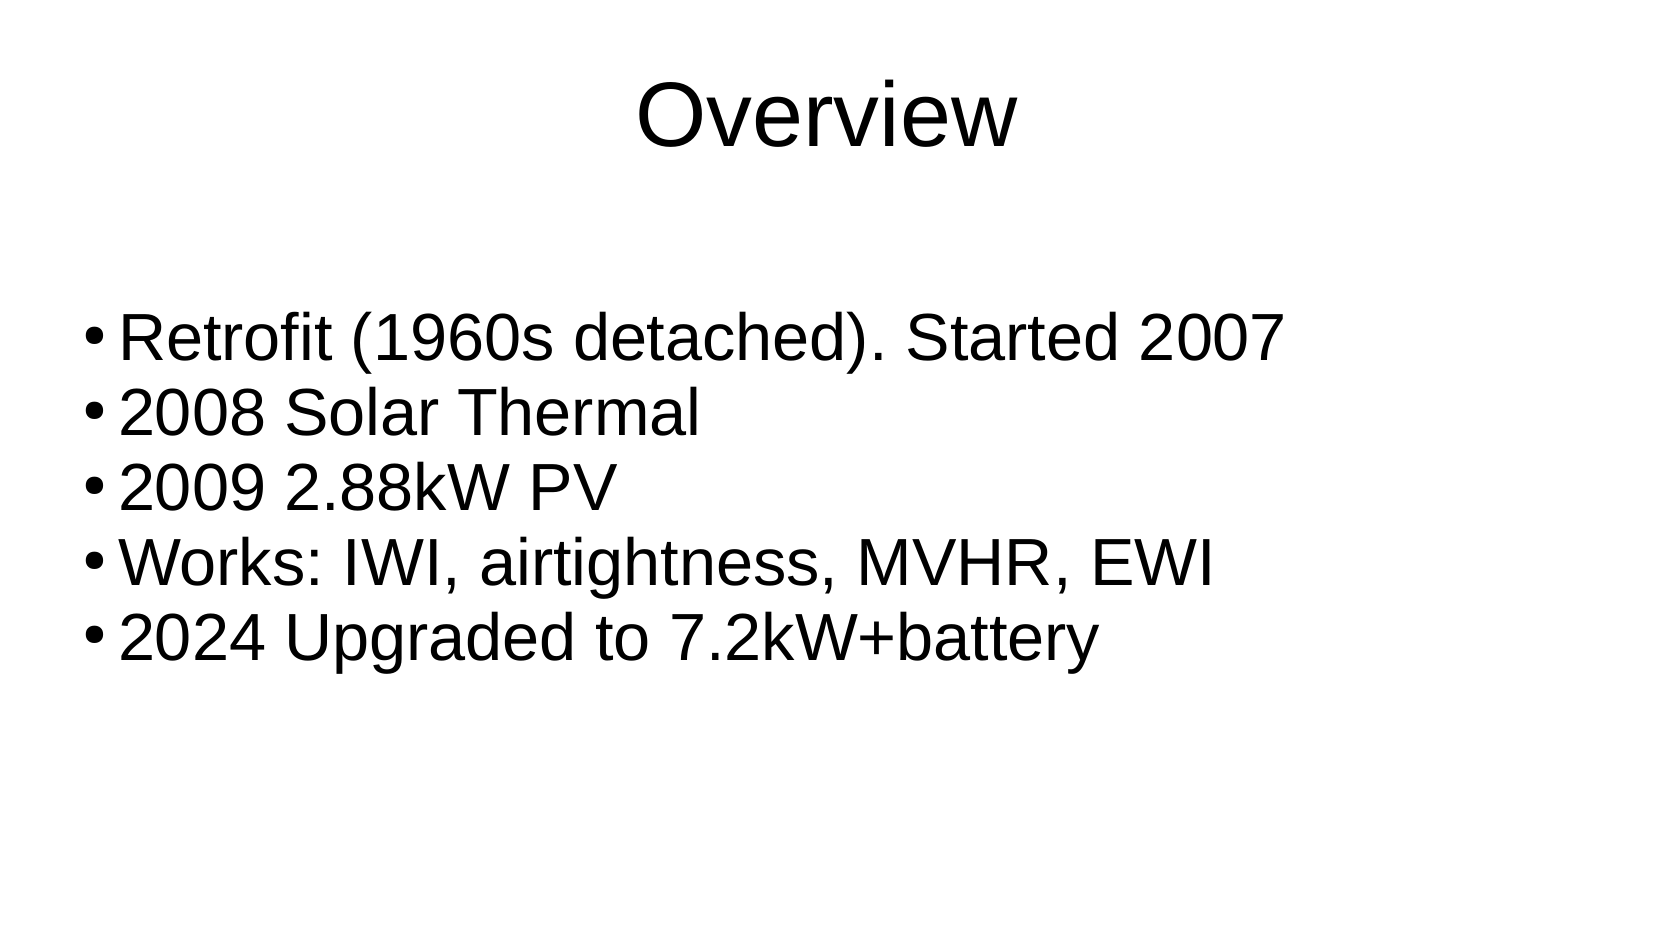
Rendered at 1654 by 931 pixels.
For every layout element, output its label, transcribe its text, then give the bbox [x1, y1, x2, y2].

subtitle Retrofit (1960s detached). Started 2007 2008 Solar Thermal 2009 2.88kW PV Works: IWI, airtightness, MVHR, EWI 2024 Upgraded to 7.2kW+battery [82, 217, 1571, 758]
title Overview [82, 37, 1571, 193]
